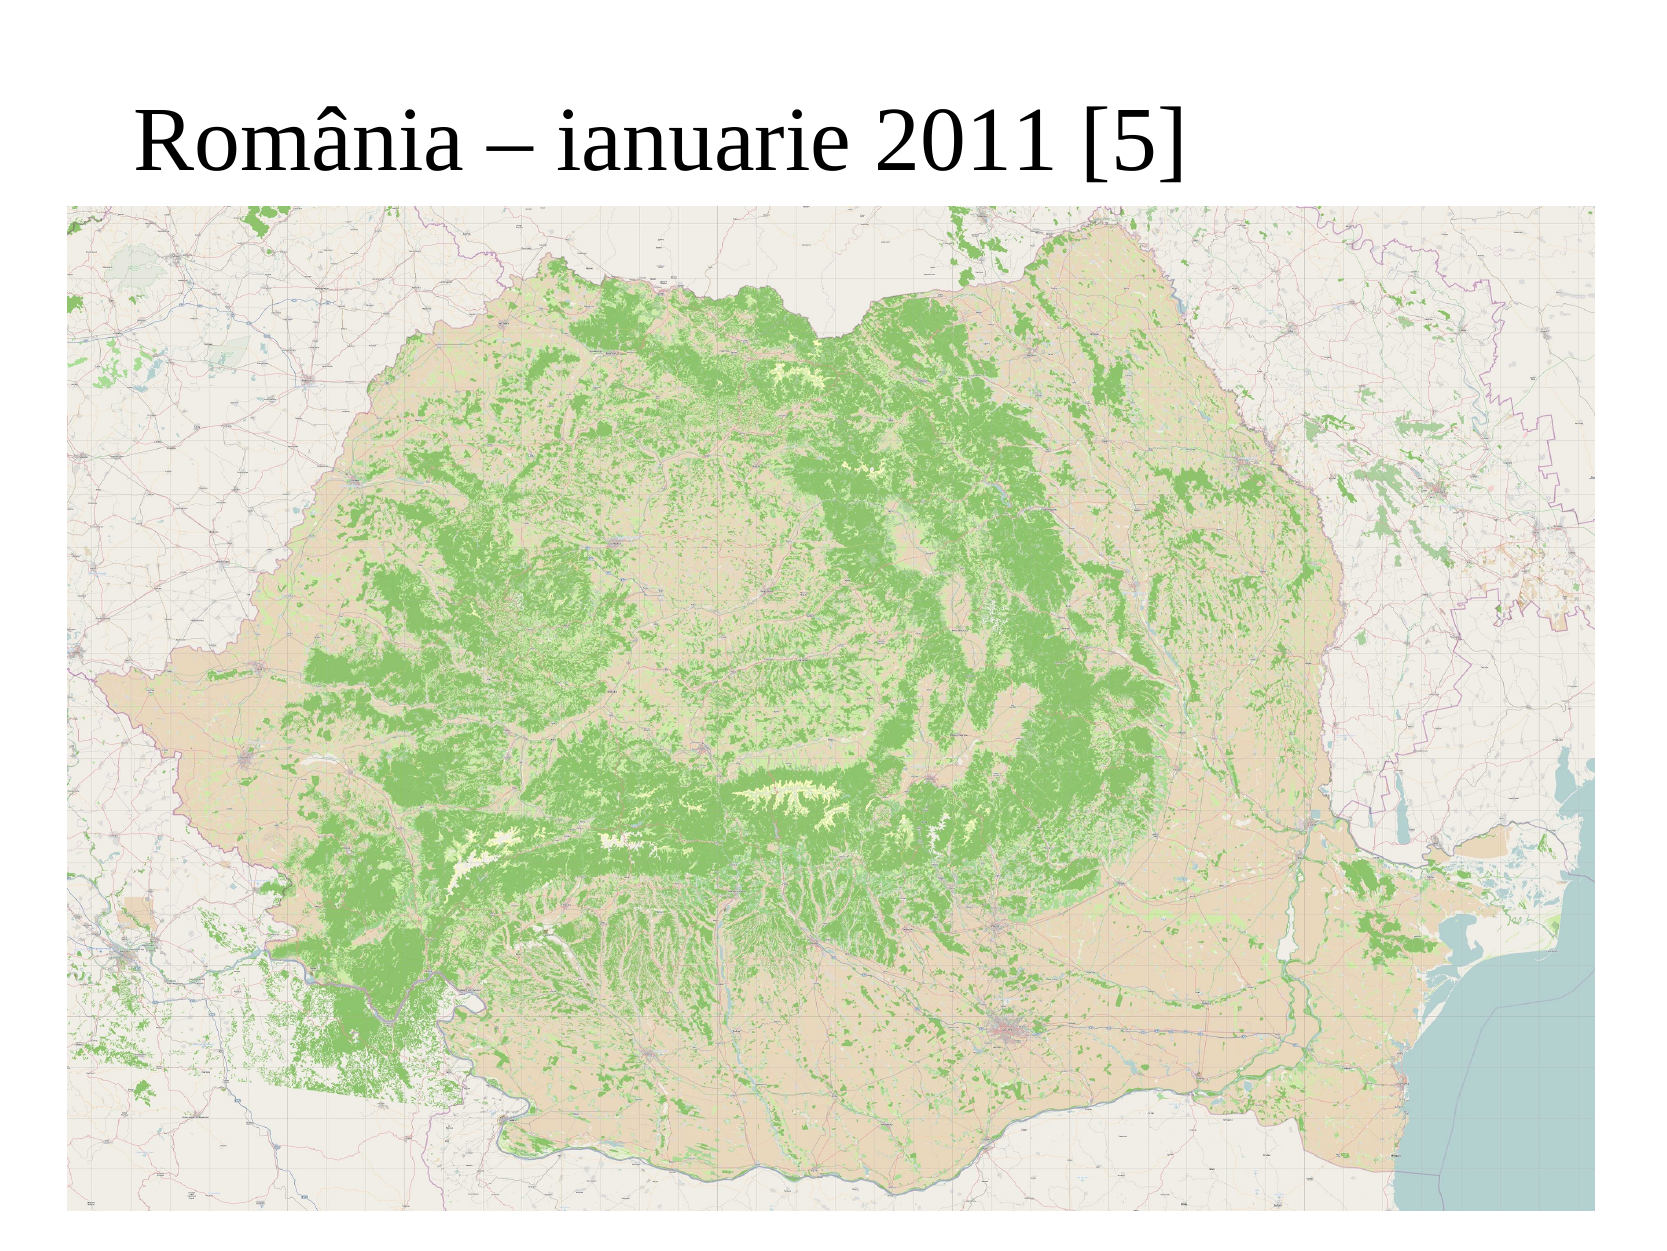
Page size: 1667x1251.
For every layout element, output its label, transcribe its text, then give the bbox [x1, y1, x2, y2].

picture [67, 206, 1595, 1211]
title România – ianuarie 2011 [5] [118, 29, 1536, 206]
